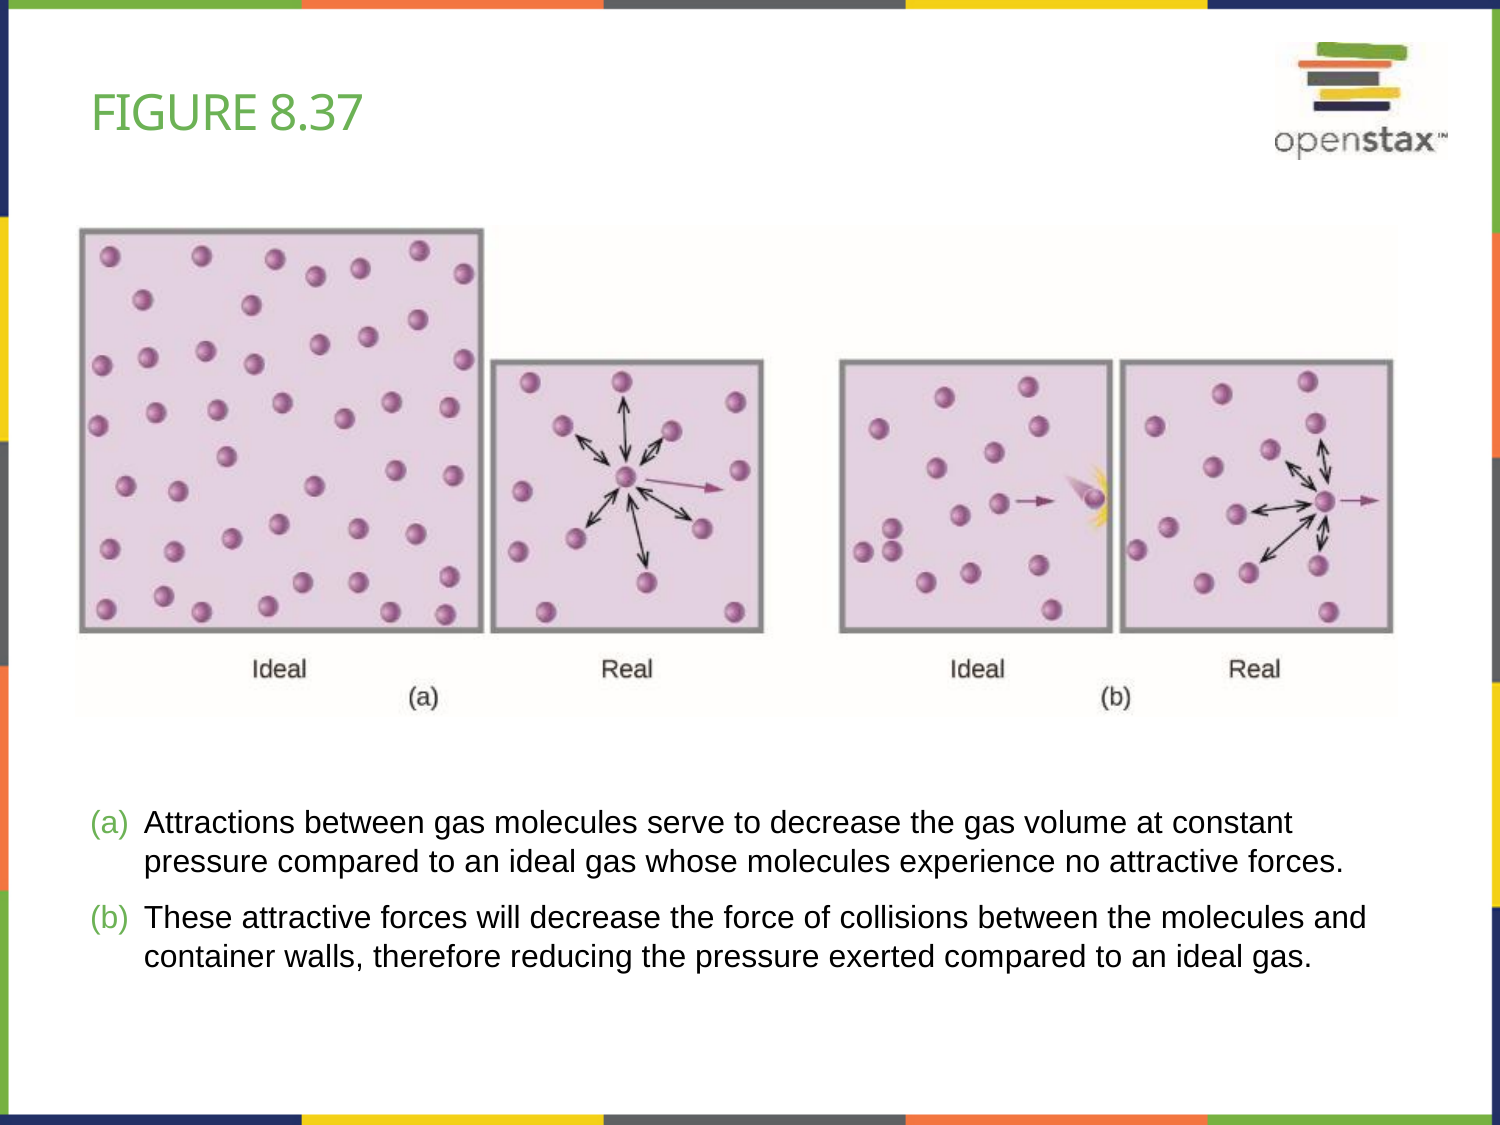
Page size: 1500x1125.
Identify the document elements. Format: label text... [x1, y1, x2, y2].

list Attractions between gas molecules serve to decrease the gas volume at constant pressure compared to an ideal gas whose molecules experience no attractive forces. These attractive forces will decrease the force of collisions between the molecules and container walls, therefore reducing the pressure exerted compared to an ideal gas. [75, 794, 1398, 986]
title Figure 8.37 [75, 39, 1398, 148]
picture [0, 0, 1500, 1125]
